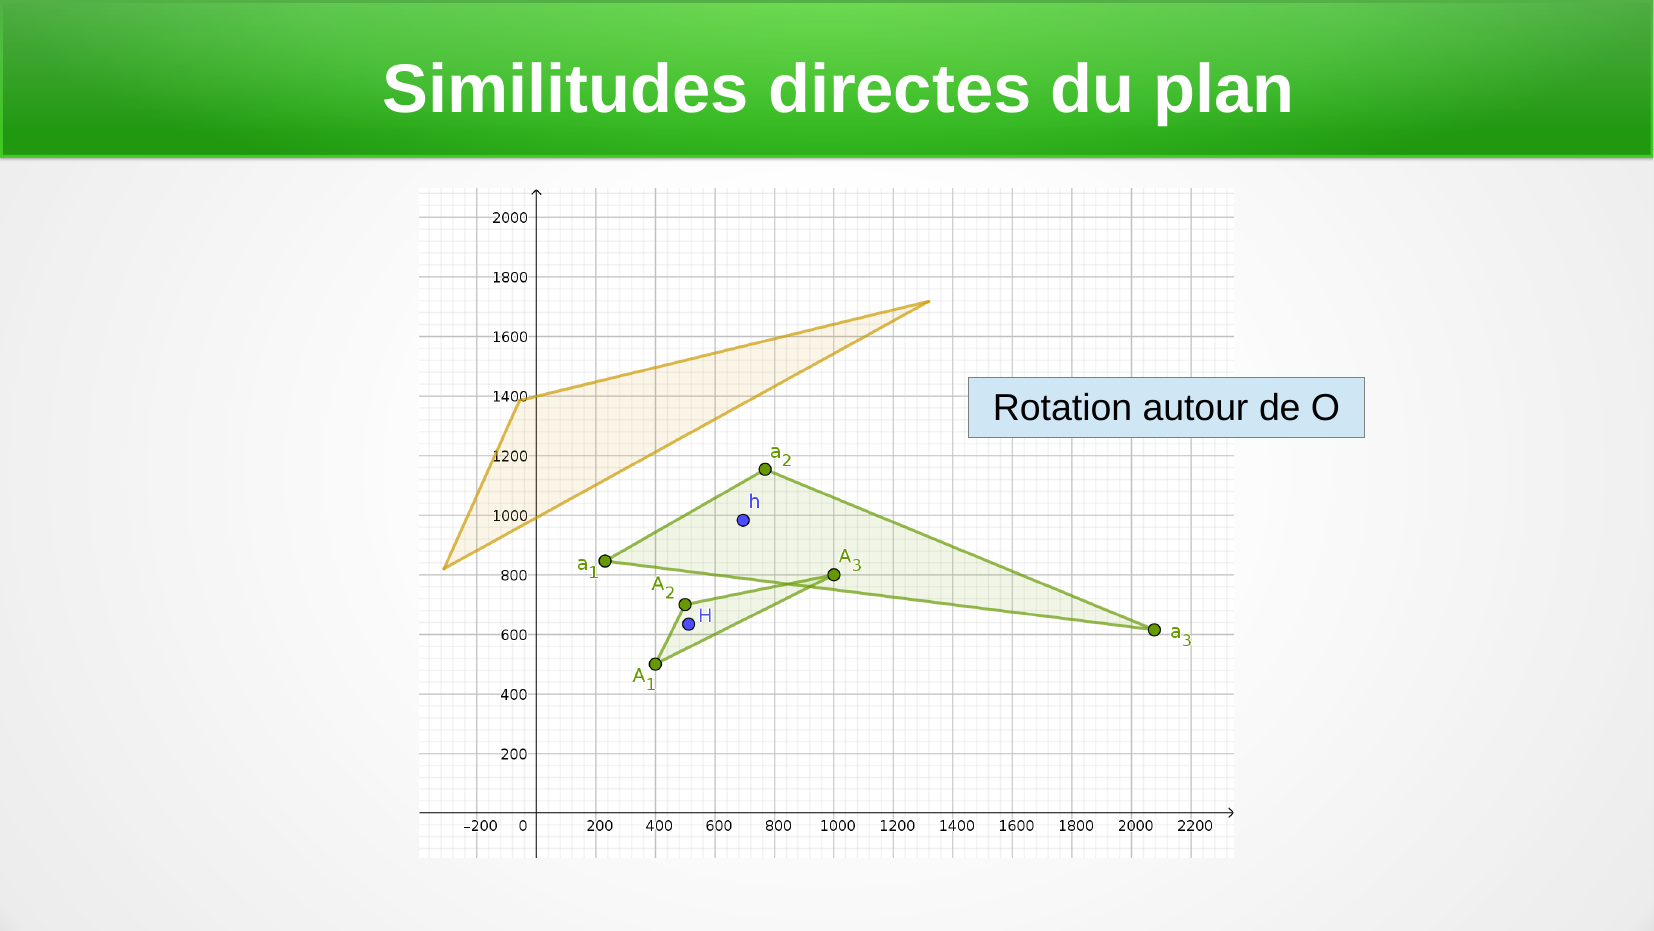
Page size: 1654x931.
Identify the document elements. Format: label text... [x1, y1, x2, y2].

text_box Rotation autour de O [968, 377, 1365, 438]
title Similitudes directes du plan [82, 35, 1571, 142]
picture [419, 188, 1234, 858]
